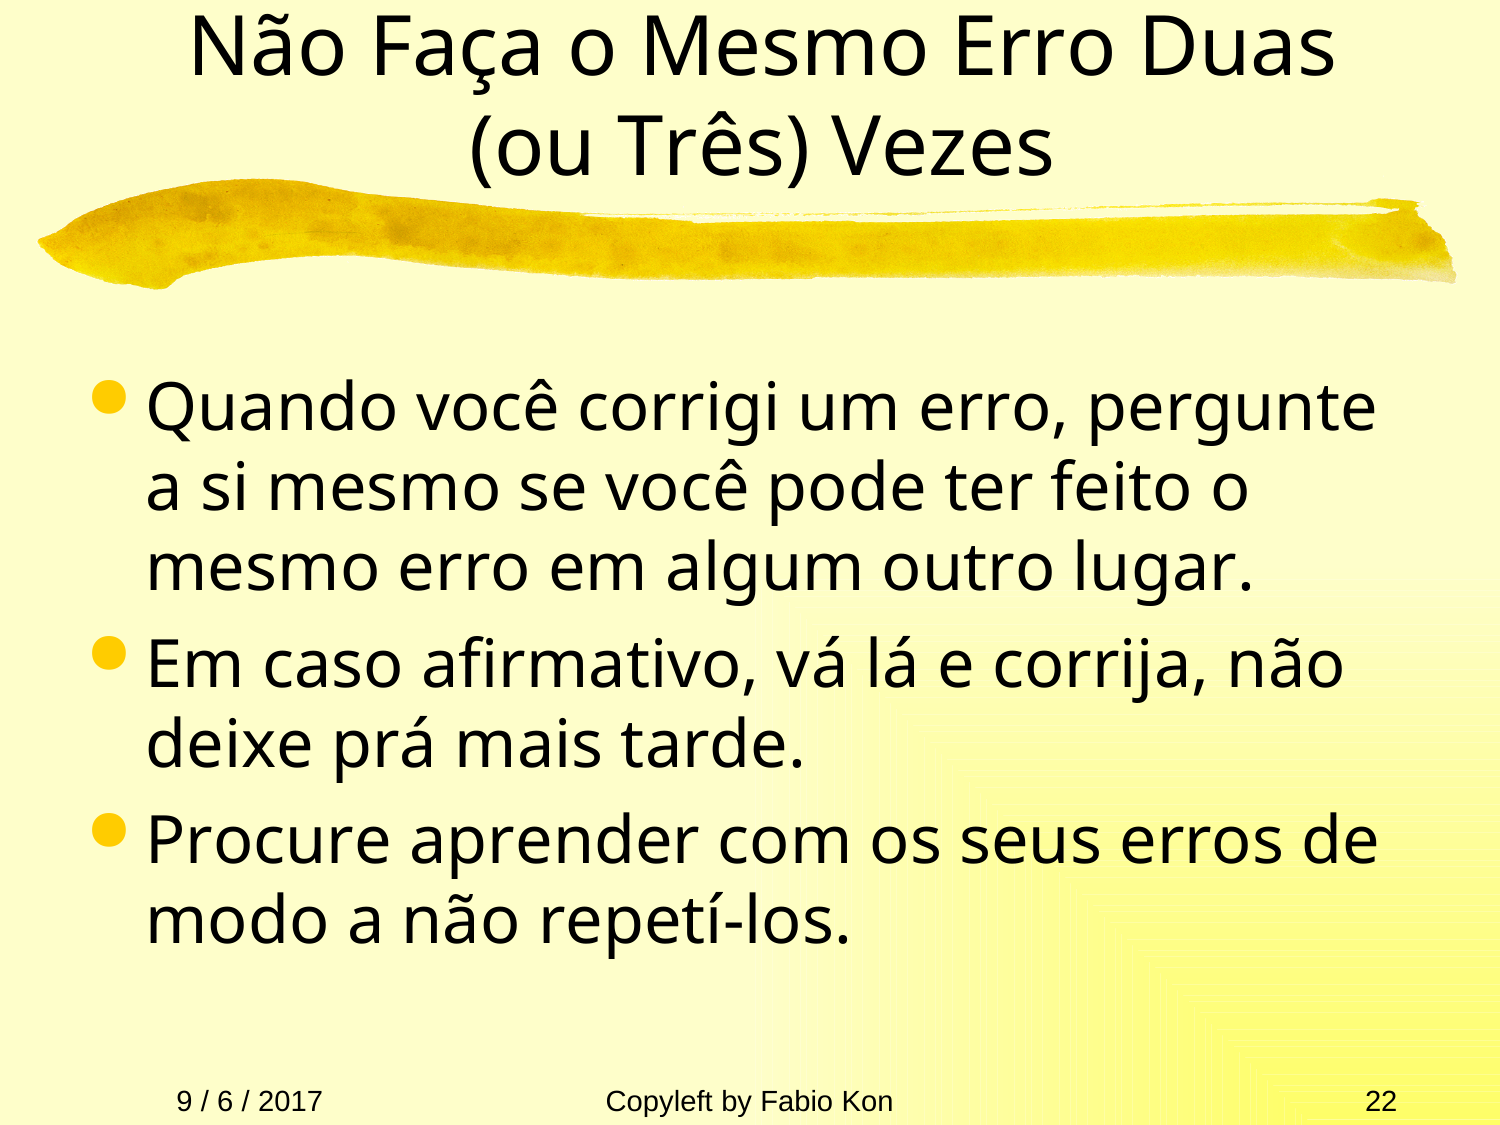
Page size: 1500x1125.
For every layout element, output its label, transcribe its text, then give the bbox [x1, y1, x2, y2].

title Não Faça o Mesmo Erro Duas (ou Três) Vezes [125, 0, 1401, 200]
picture [24, 174, 1463, 297]
list Quando você corrigi um erro, pergunte a si mesmo se você pode ter feito o mesmo erro em algum outro lugar. Em caso afirmativo, vá lá e corrija, não deixe prá mais tarde. Procure aprender com os seus erros de modo a não repetí-los. [74, 356, 1417, 1041]
